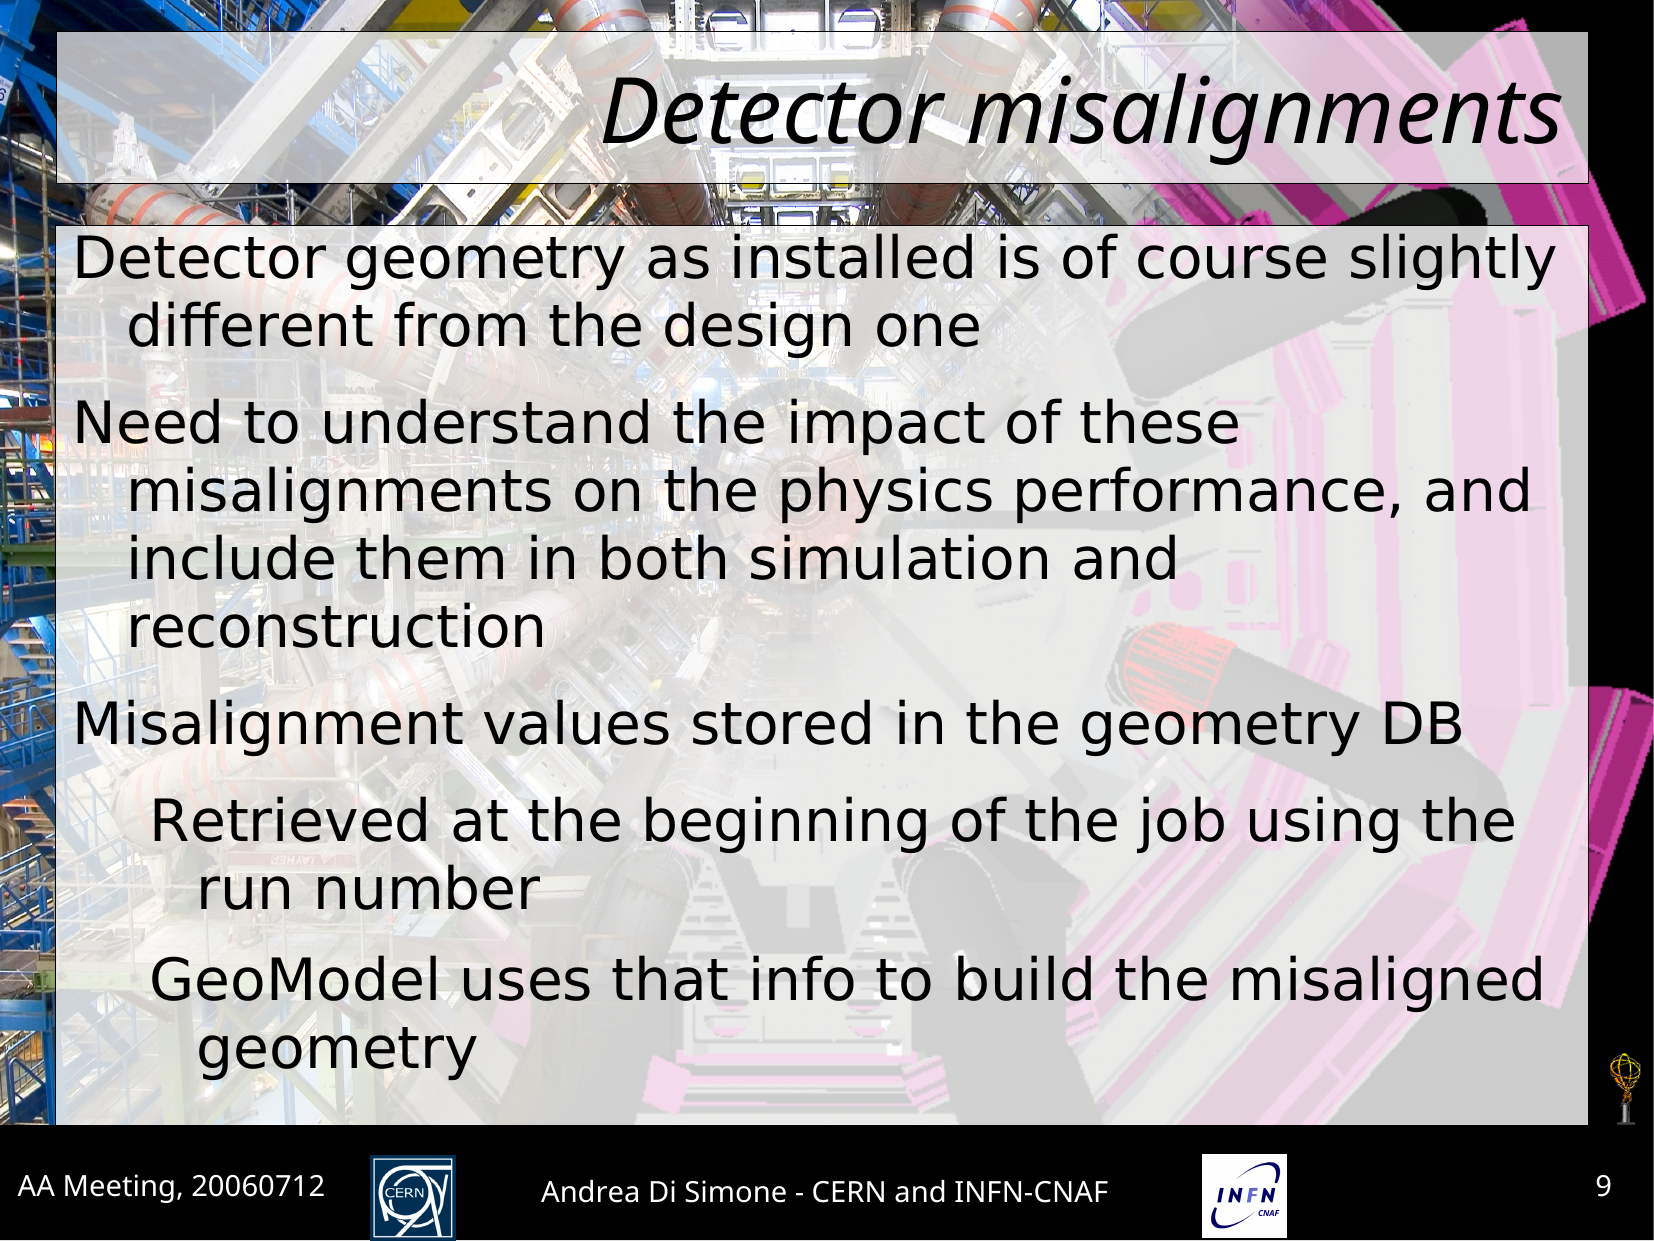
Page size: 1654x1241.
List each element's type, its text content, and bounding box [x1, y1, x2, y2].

picture [370, 1155, 456, 1241]
list Detector geometry as installed is of course slightly different from the design one Need to understand the impact of these misalignments on the physics performance, and include them in both simulation and reconstruction Misalignment values stored in the geometry DB Retrieved at the beginning of the job using the run number GeoModel uses that info to build the misaligned geometry [55, 225, 1589, 1126]
picture [1202, 1154, 1287, 1238]
title Detector misalignments [56, 31, 1589, 184]
picture [0, 0, 1654, 1125]
